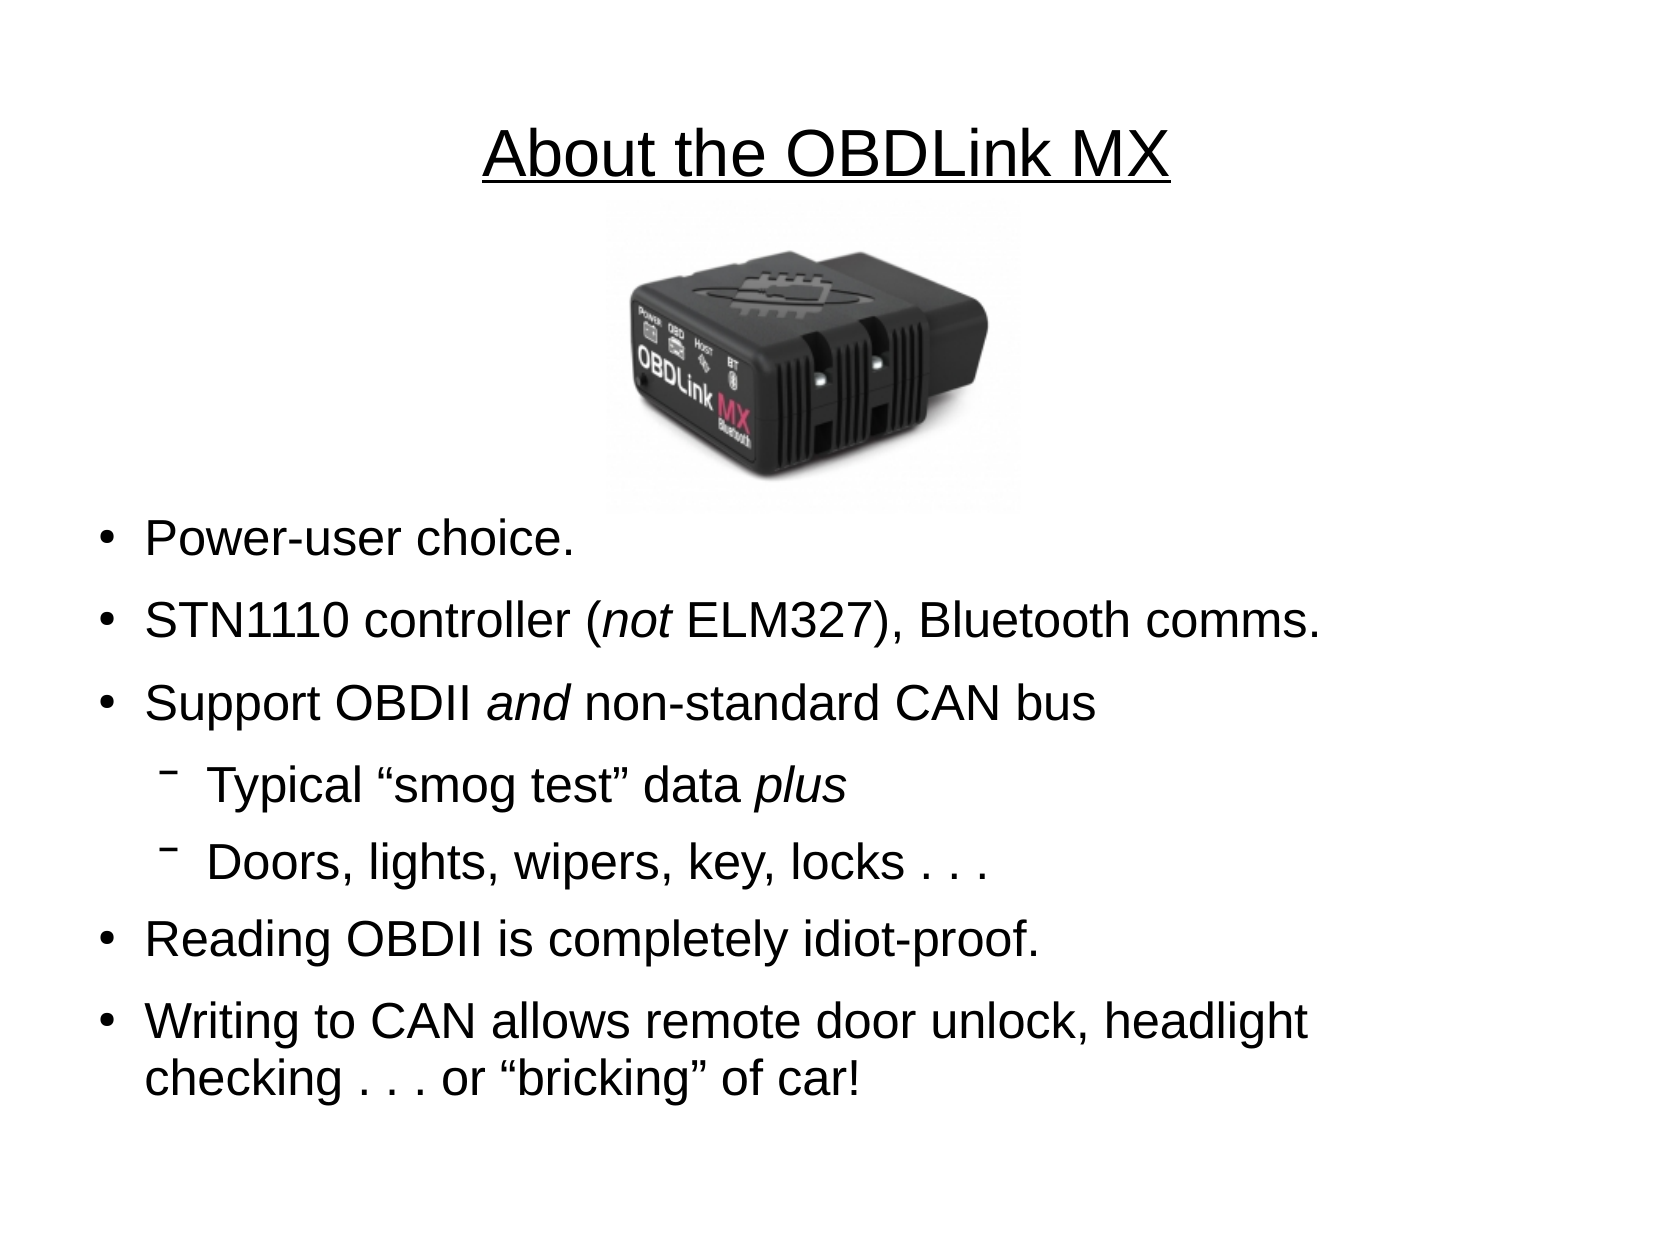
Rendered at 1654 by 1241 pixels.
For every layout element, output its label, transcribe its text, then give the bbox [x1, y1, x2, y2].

title About the OBDLink MX [82, 49, 1571, 257]
picture [606, 257, 1021, 510]
list Power-user choice. STN1110 controller (not ELM327), Bluetooth comms. Support OBDII and non-standard CAN bus Typical “smog test” data plus Doors, lights, wipers, key, locks . . . Reading OBDII is completely idiot-proof. Writing to CAN allows remote door unlock, headlight checking . . . or “bricking” of car! [82, 510, 1571, 1109]
